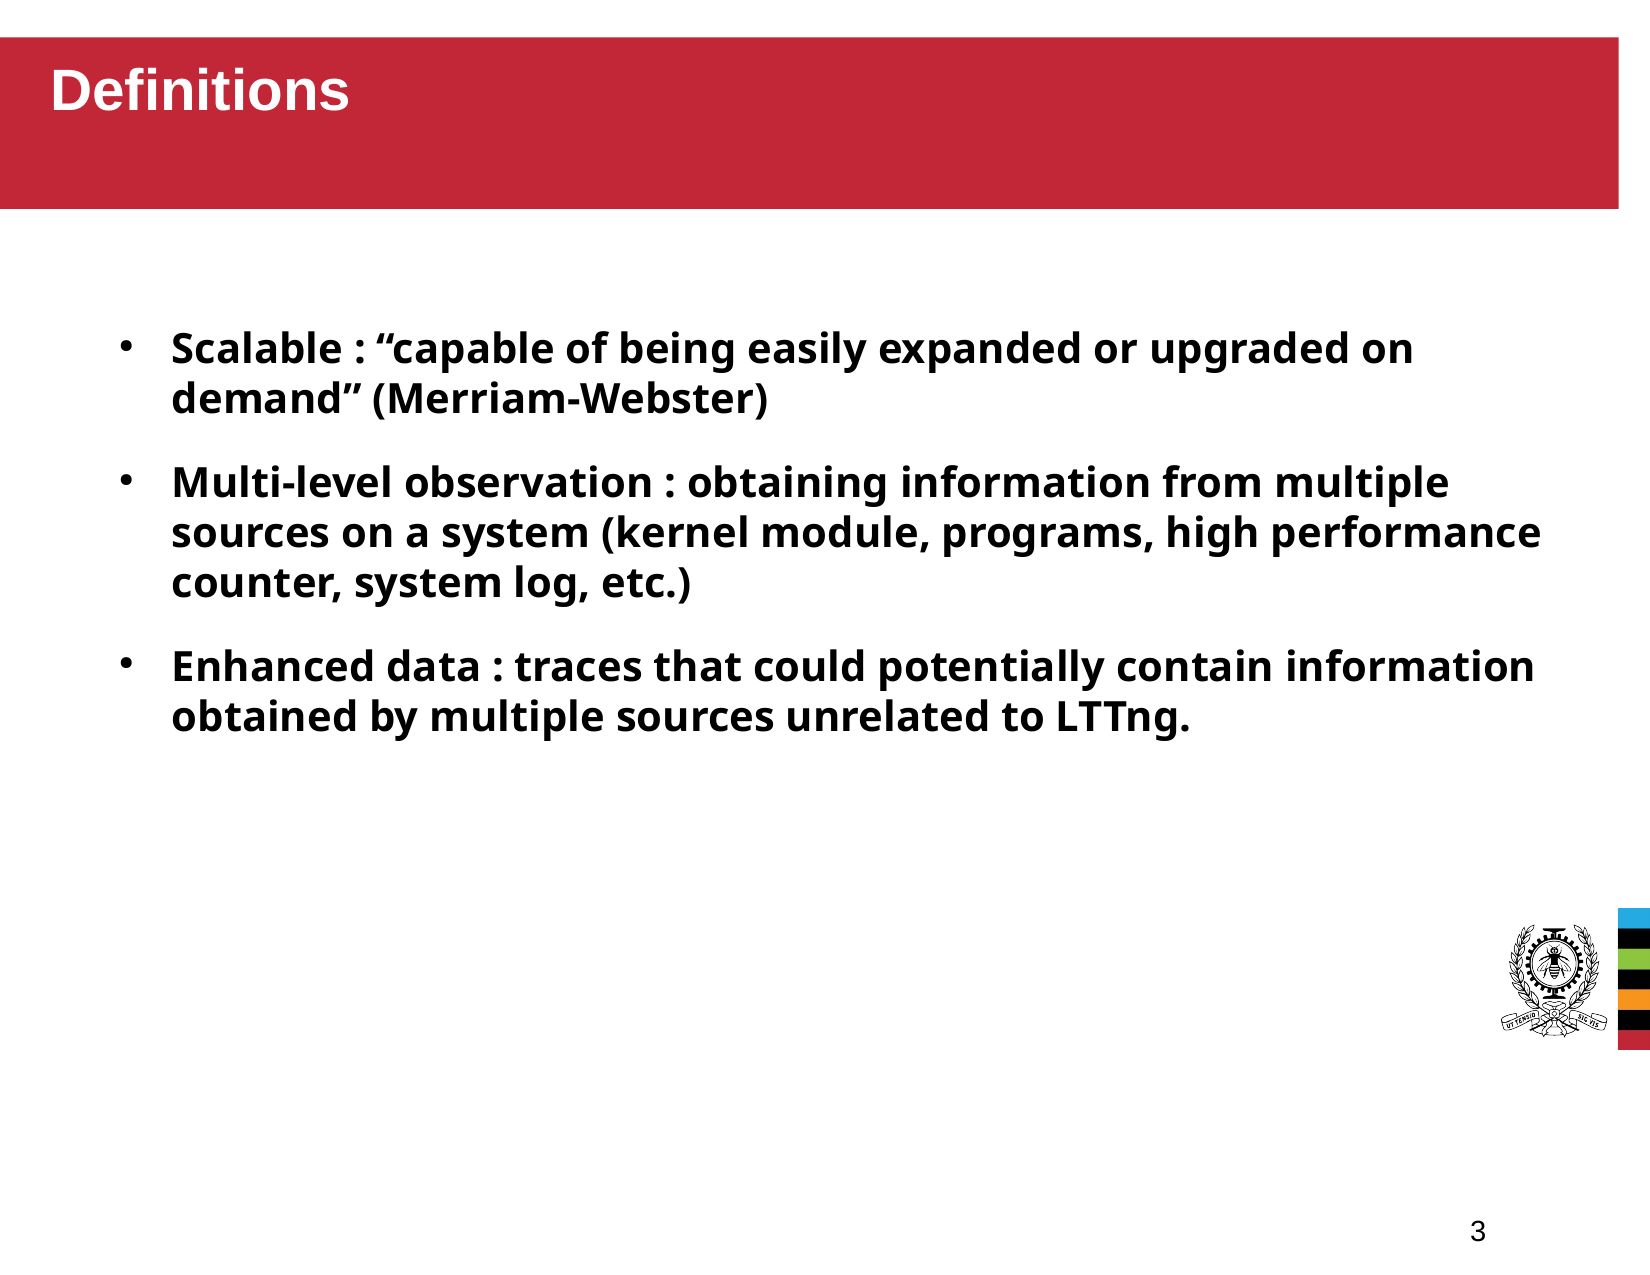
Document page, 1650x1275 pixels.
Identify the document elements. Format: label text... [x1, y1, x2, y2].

list Scalable : “capable of being easily expanded or upgraded on demand” (Merriam-Webster) Multi-level observation : obtaining information from multiple sources on a system (kernel module, programs, high performance counter, system log, etc.) Enhanced data : traces that could potentially contain information obtained by multiple sources unrelated to LTTng. [82, 262, 1605, 1147]
picture [1605, 908, 1650, 1050]
text_box Definitions [35, 44, 1312, 130]
